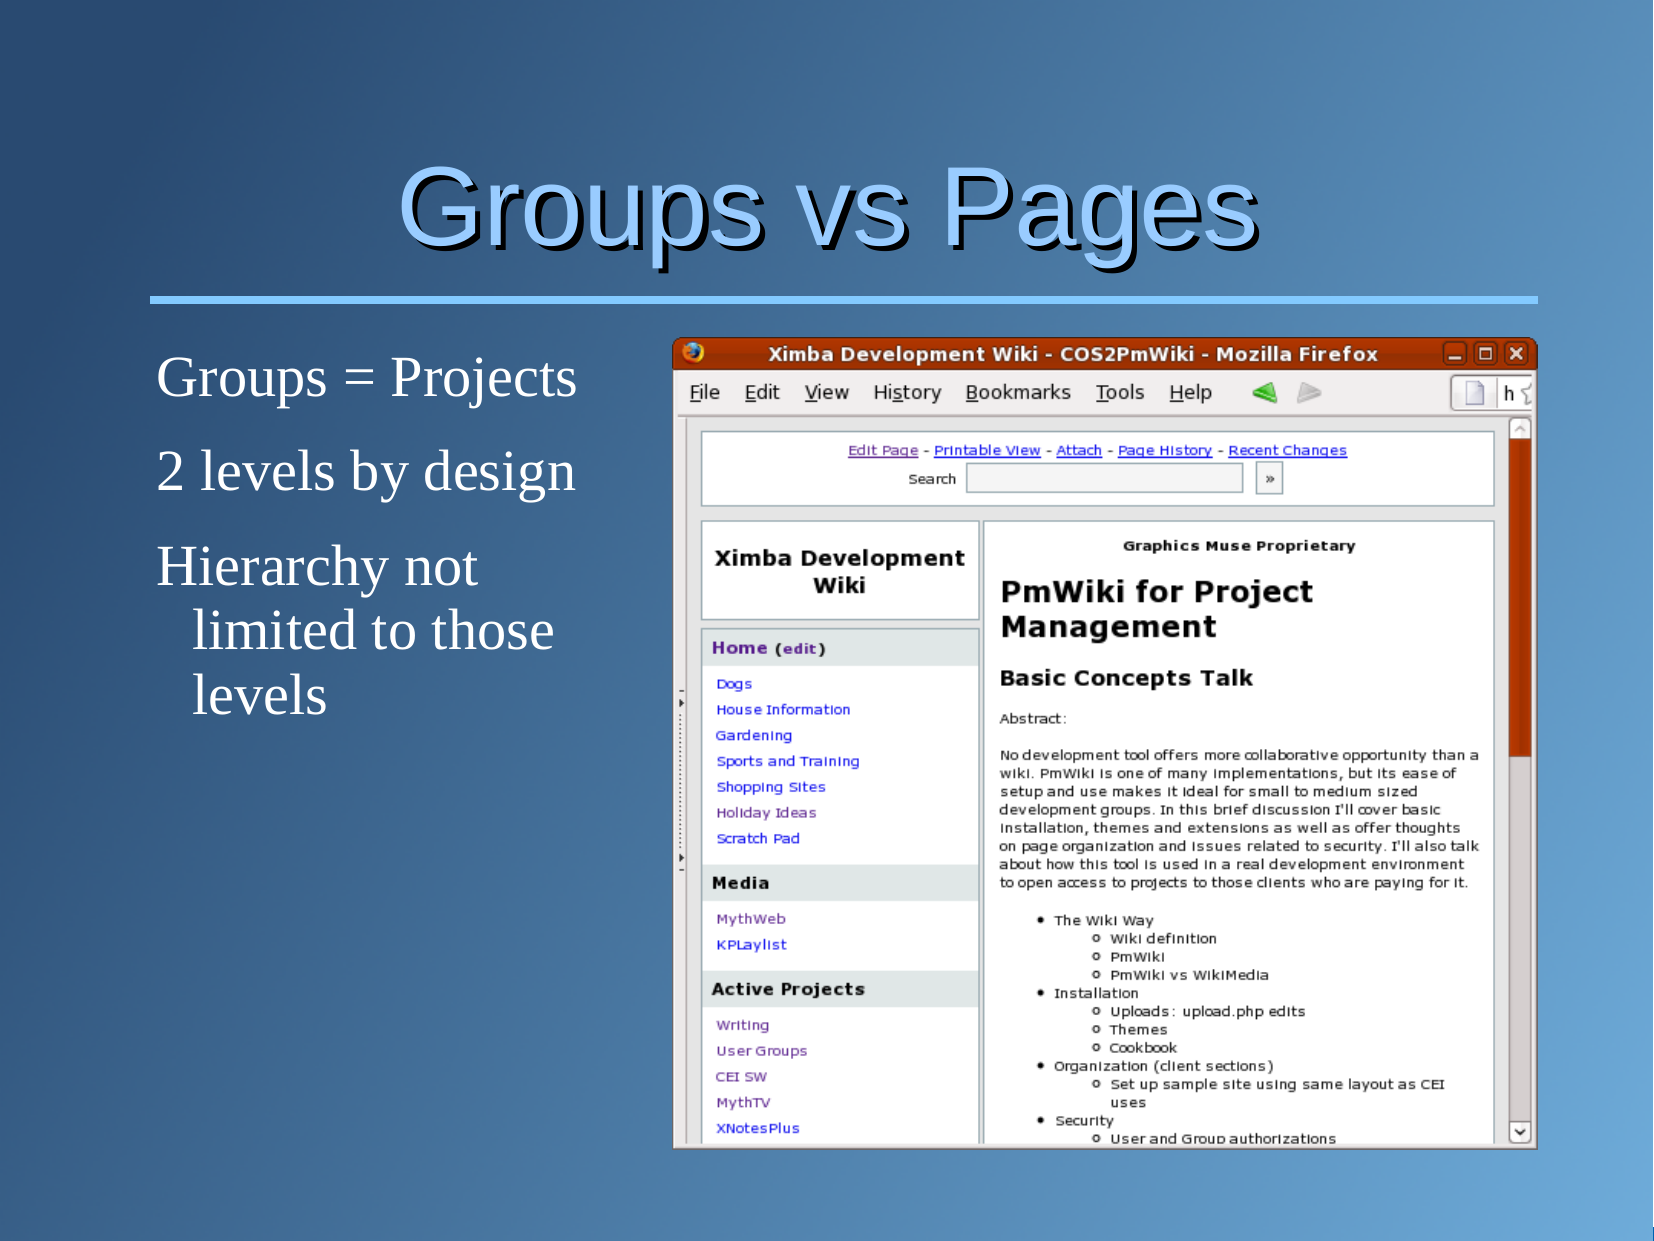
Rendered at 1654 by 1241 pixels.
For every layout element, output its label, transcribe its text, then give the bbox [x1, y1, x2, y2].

title Groups vs Pages [121, 102, 1533, 311]
picture [0, 0, 1653, 1241]
list Groups = Projects 2 levels by design Hierarchy not limited to those levels [121, 344, 638, 1127]
